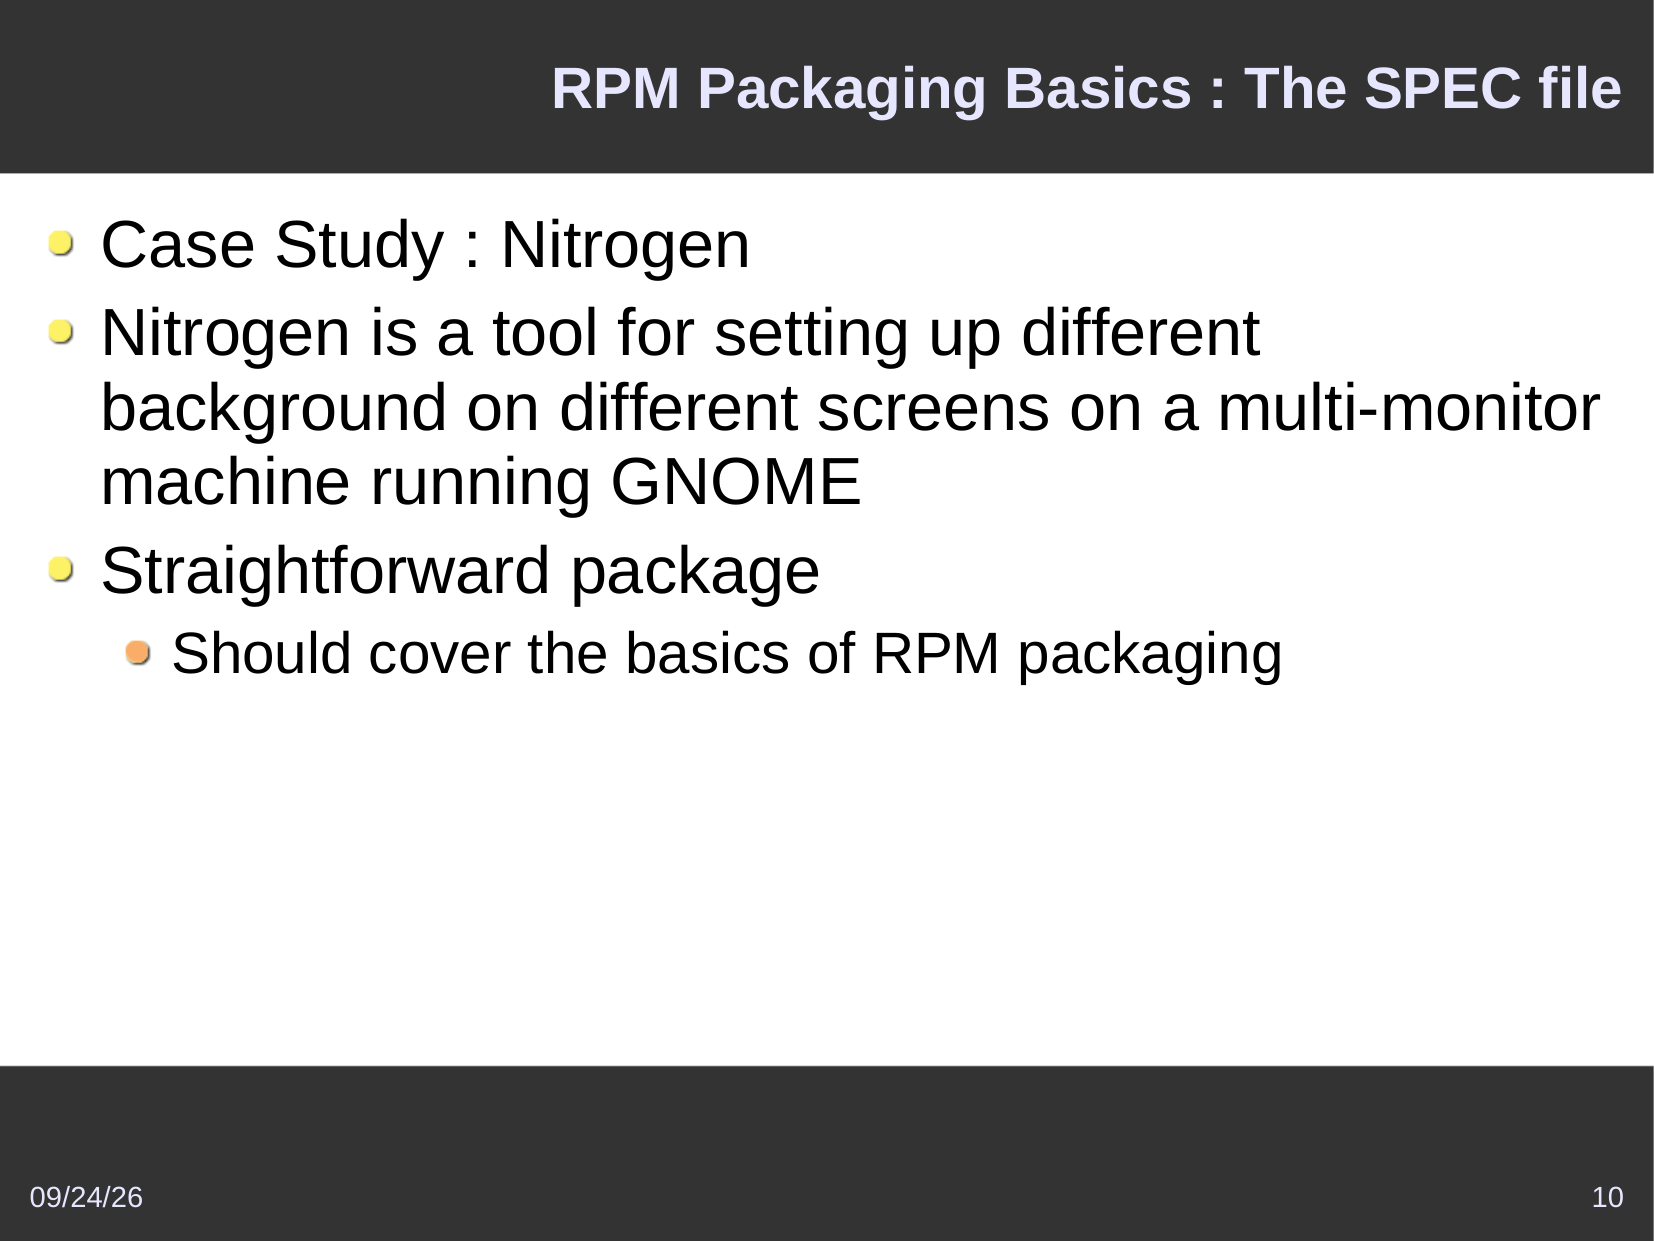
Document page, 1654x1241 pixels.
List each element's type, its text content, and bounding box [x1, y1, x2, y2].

list Case Study : Nitrogen Nitrogen is a tool for setting up different background on different screens on a multi-monitor machine running GNOME Straightforward package Should cover the basics of RPM packaging [29, 206, 1625, 1019]
title RPM Packaging Basics : The SPEC file [29, 36, 1625, 141]
picture [0, 0, 1654, 1241]
